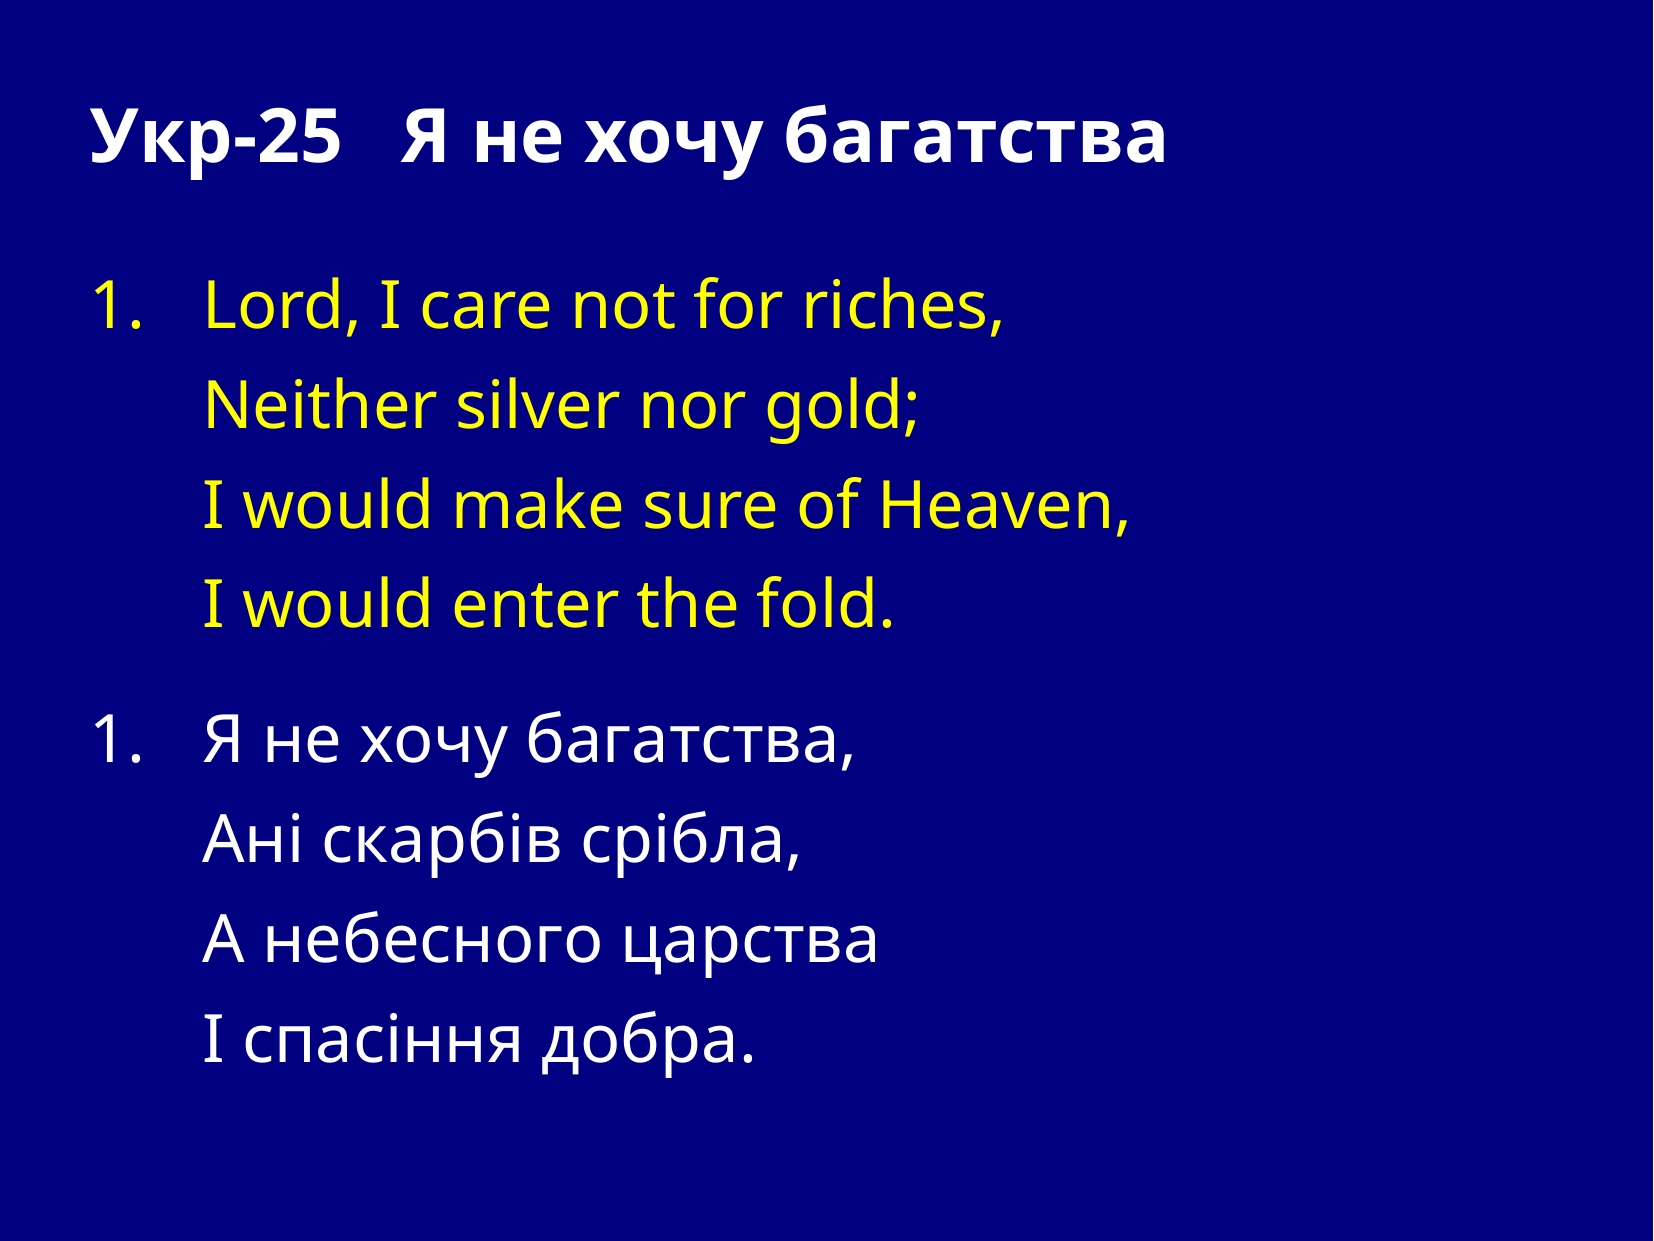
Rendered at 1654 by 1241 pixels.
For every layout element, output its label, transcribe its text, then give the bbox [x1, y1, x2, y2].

text_box Укр-25 Я не хочу багатства [75, 75, 1576, 188]
text_box 1. Я не хочу багатства, Ані скарбів срібла, А небесного царства І спасіння добра. [75, 675, 1576, 1163]
text_box 1. Lord, I care not for riches, Neither silver nor gold; I would make sure of Heaven, I would enter the fold. [75, 188, 1576, 638]
